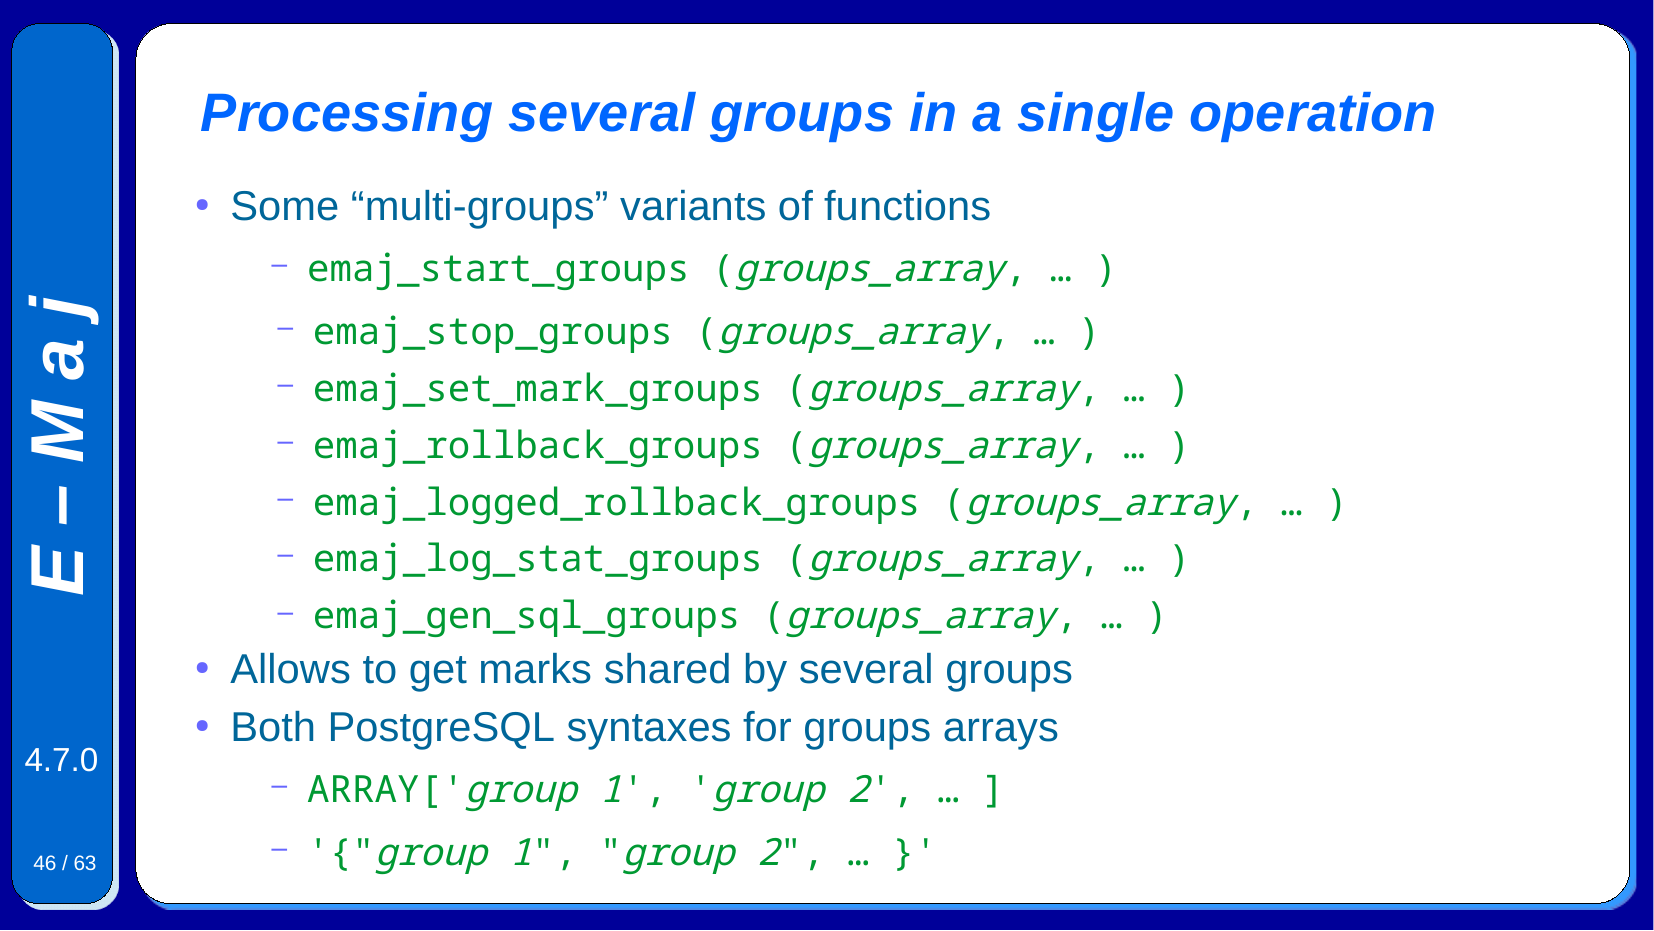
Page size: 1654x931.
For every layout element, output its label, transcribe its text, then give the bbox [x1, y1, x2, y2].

list Some “multi-groups” variants of functions emaj_start_groups (groups_array, … ) emaj_stop_groups (groups_array, … ) emaj_set_mark_groups (groups_array, … ) emaj_rollback_groups (groups_array, … ) emaj_logged_rollback_groups (groups_array, … ) emaj_log_stat_groups (groups_array, … ) emaj_gen_sql_groups (groups_array, … ) Allows to get marks shared by several groups Both PostgreSQL syntaxes for groups arrays ARRAY['group 1', 'group 2', … ] '{"group 1", "group 2", … }' [177, 183, 1587, 859]
title Processing several groups in a single operation [200, 34, 1575, 183]
